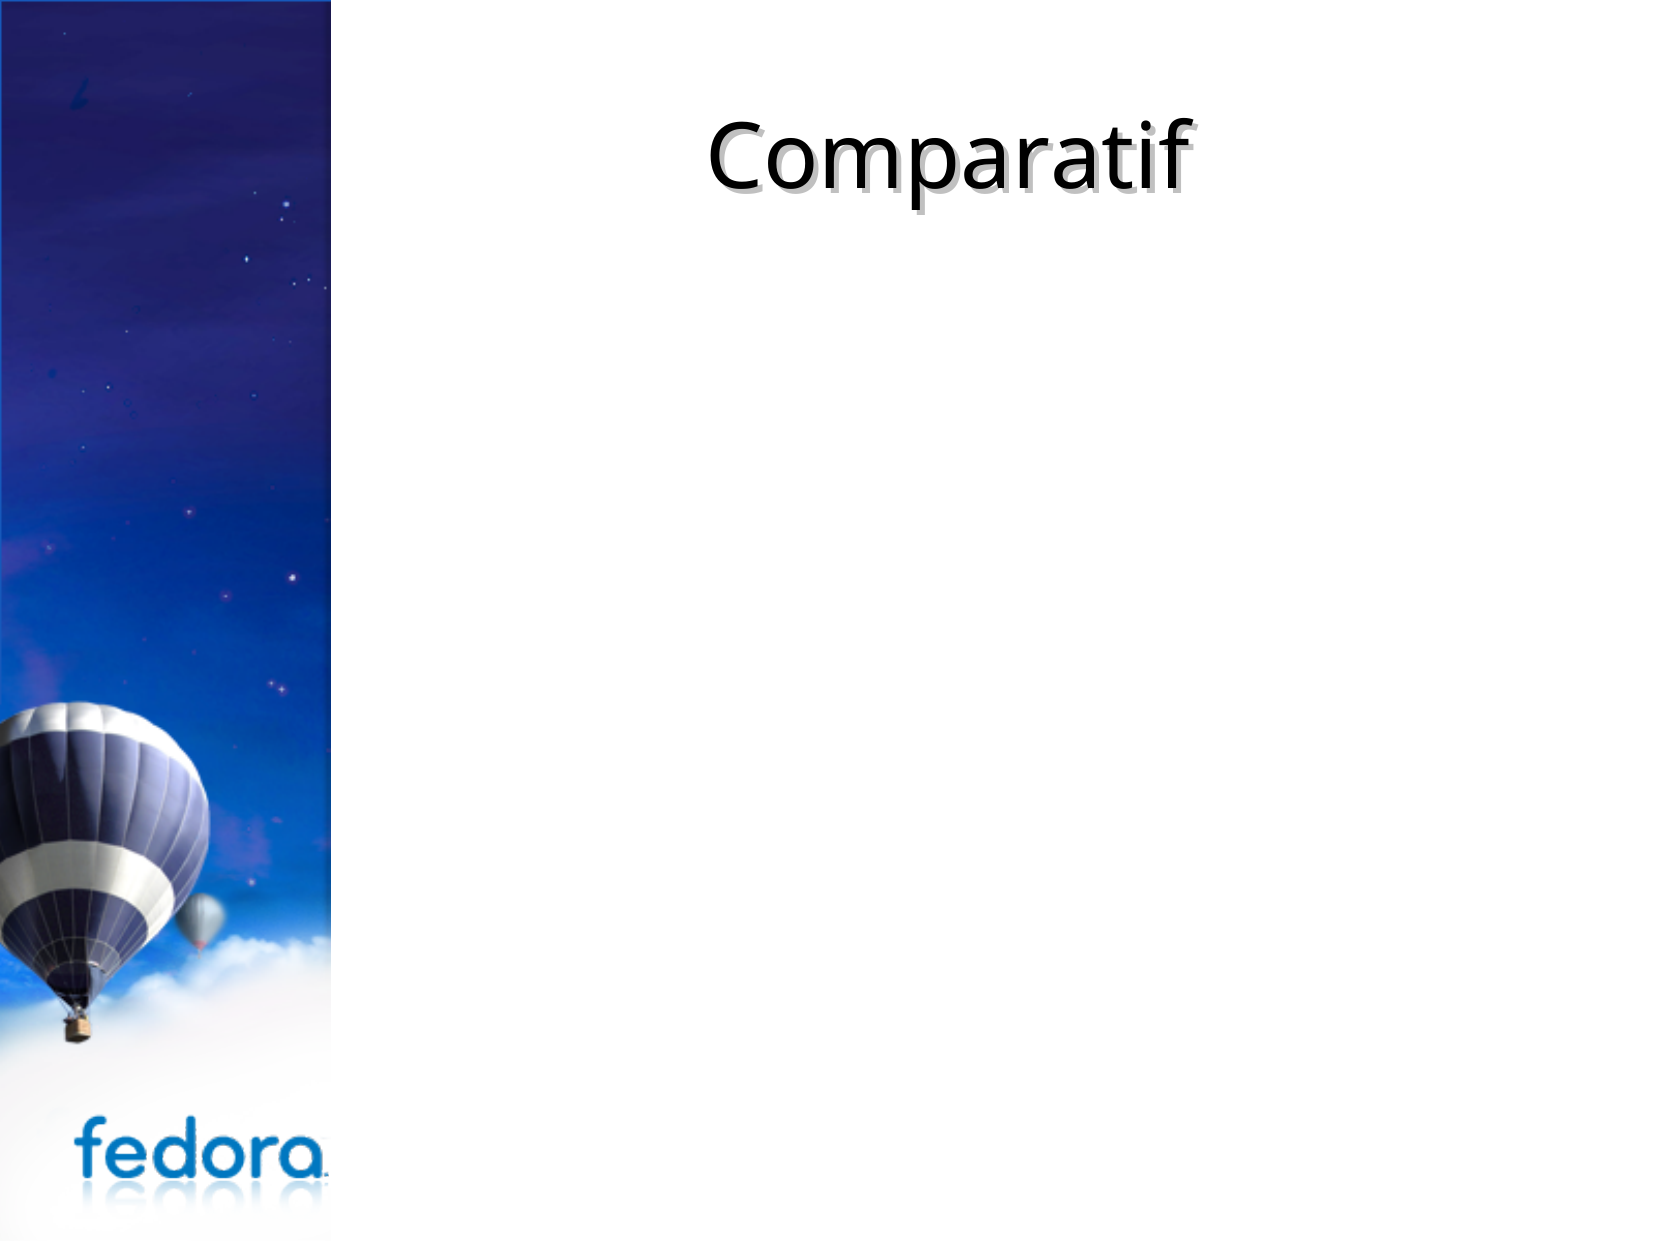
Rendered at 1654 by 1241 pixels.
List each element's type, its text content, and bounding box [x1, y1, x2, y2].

picture [0, 0, 331, 1241]
title Comparatif [331, 49, 1571, 257]
